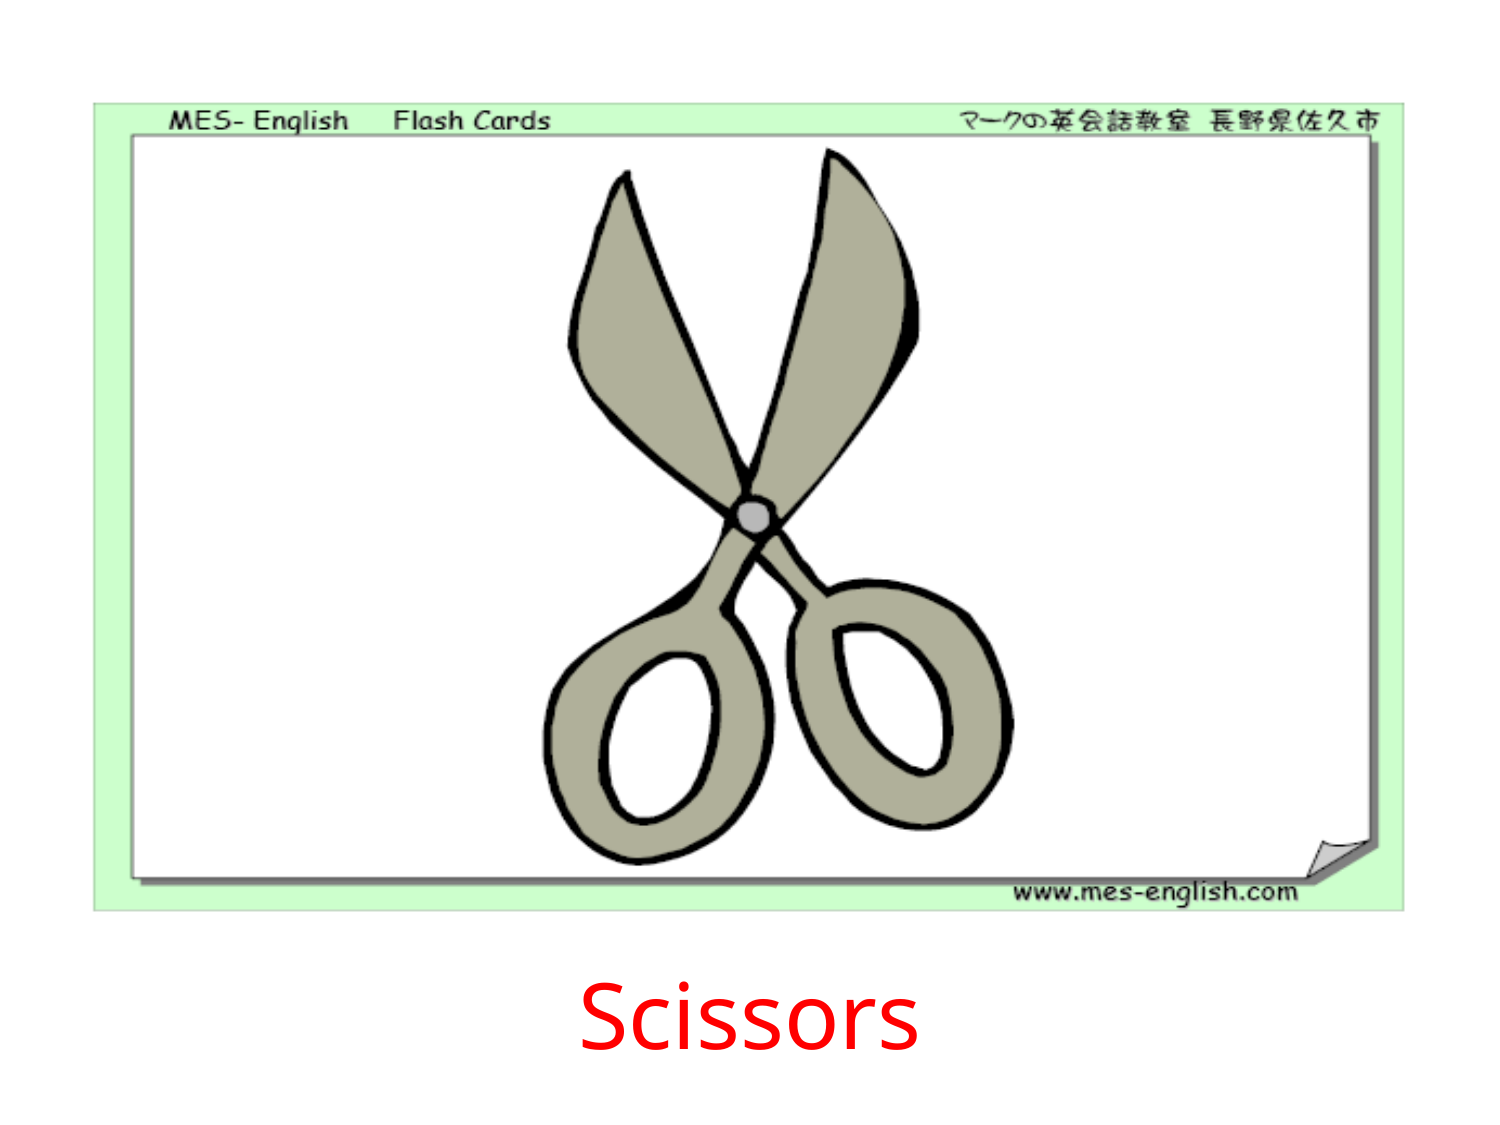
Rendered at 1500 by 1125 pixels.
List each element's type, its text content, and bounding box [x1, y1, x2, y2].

picture [70, 88, 1418, 927]
text_box Scissors [99, 949, 1401, 1076]
